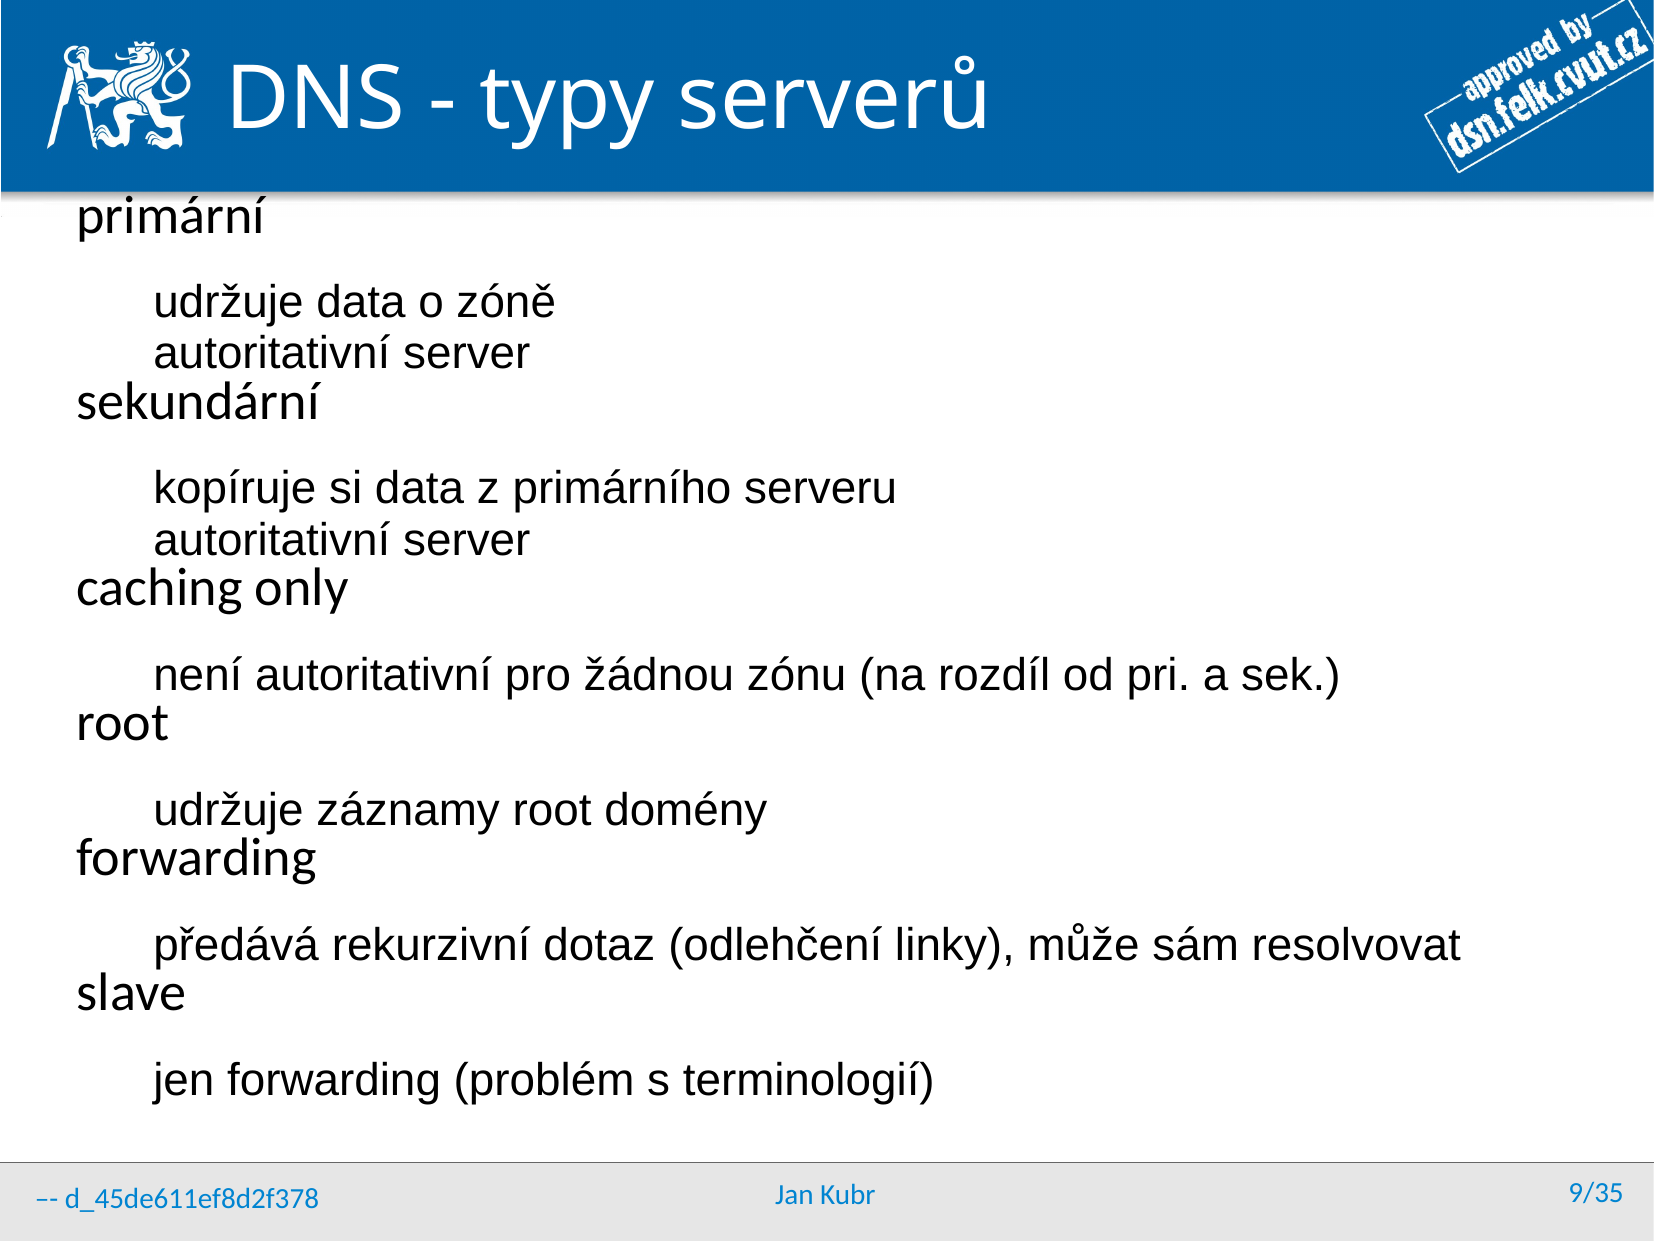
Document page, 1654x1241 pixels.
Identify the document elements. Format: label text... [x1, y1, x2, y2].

picture [1, 0, 1654, 217]
title DNS - typy serverů [225, 0, 1426, 188]
list primární udržuje data o zóně autoritativní server sekundární kopíruje si data z primárního serveru autoritativní server caching only není autoritativní pro žádnou zónu (na rozdíl od pri. a sek.) root udržuje záznamy root domény forwarding předává rekurzivní dotaz (odlehčení linky), může sám resolvovat slave jen forwarding (problém s terminologií) [58, 192, 1616, 1158]
